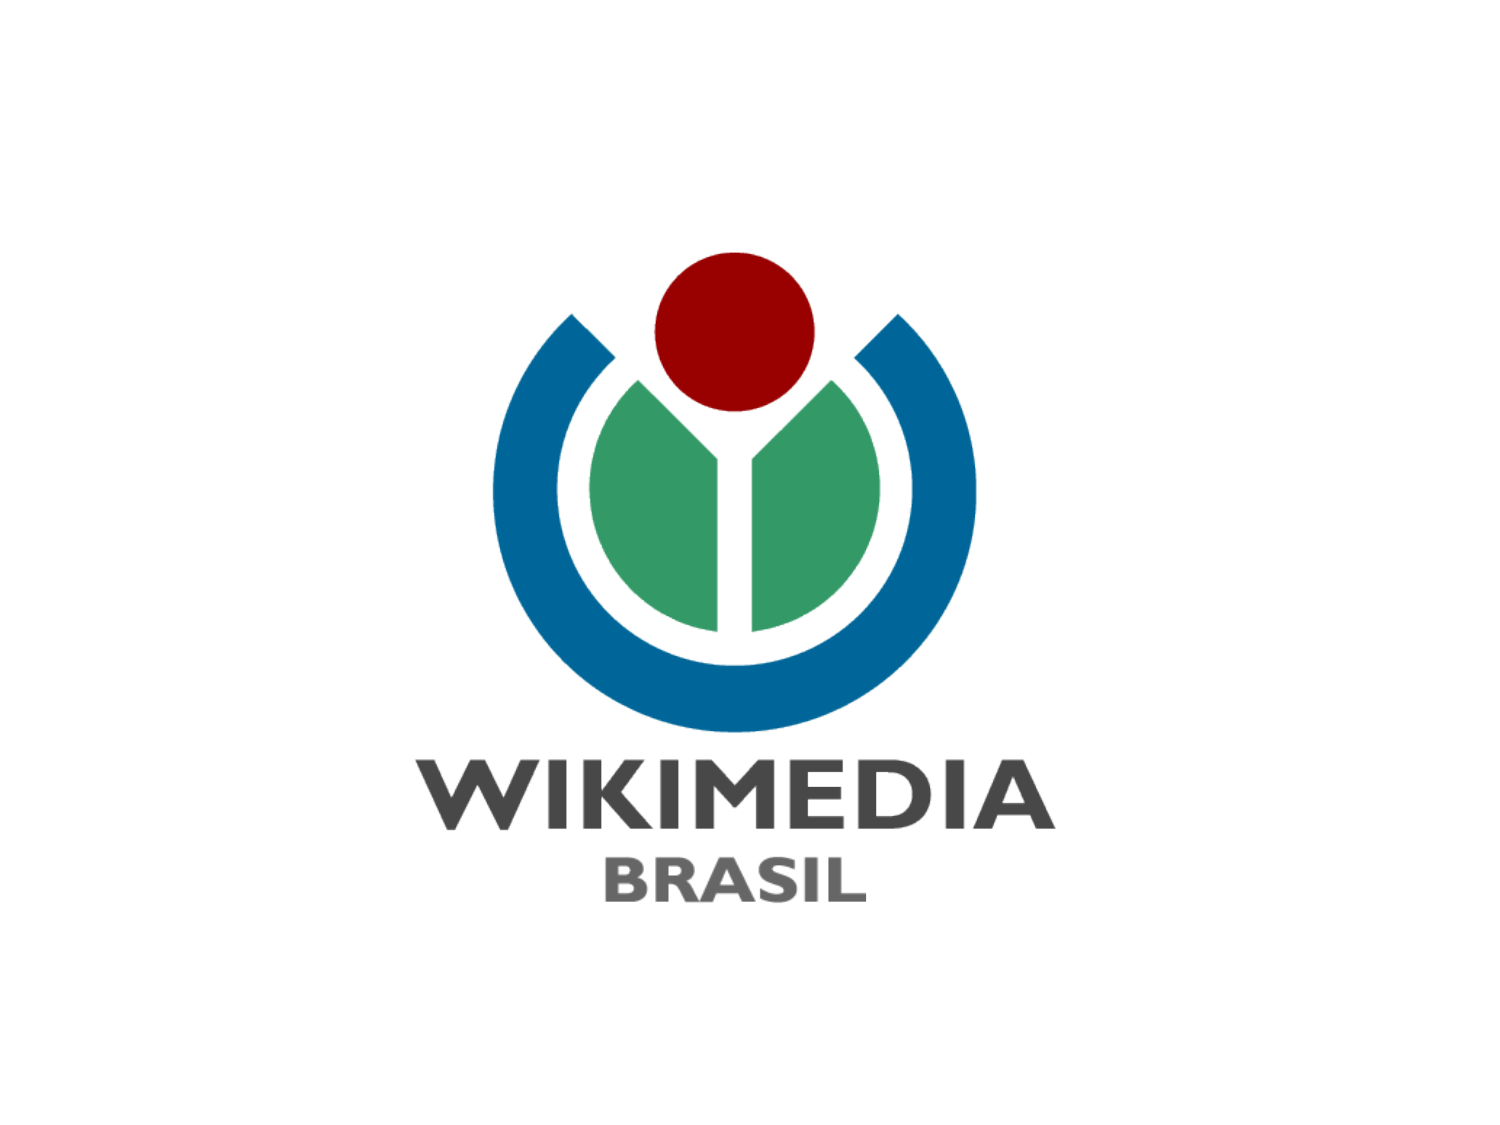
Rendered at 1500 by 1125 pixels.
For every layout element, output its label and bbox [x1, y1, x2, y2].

picture [375, 222, 1102, 950]
